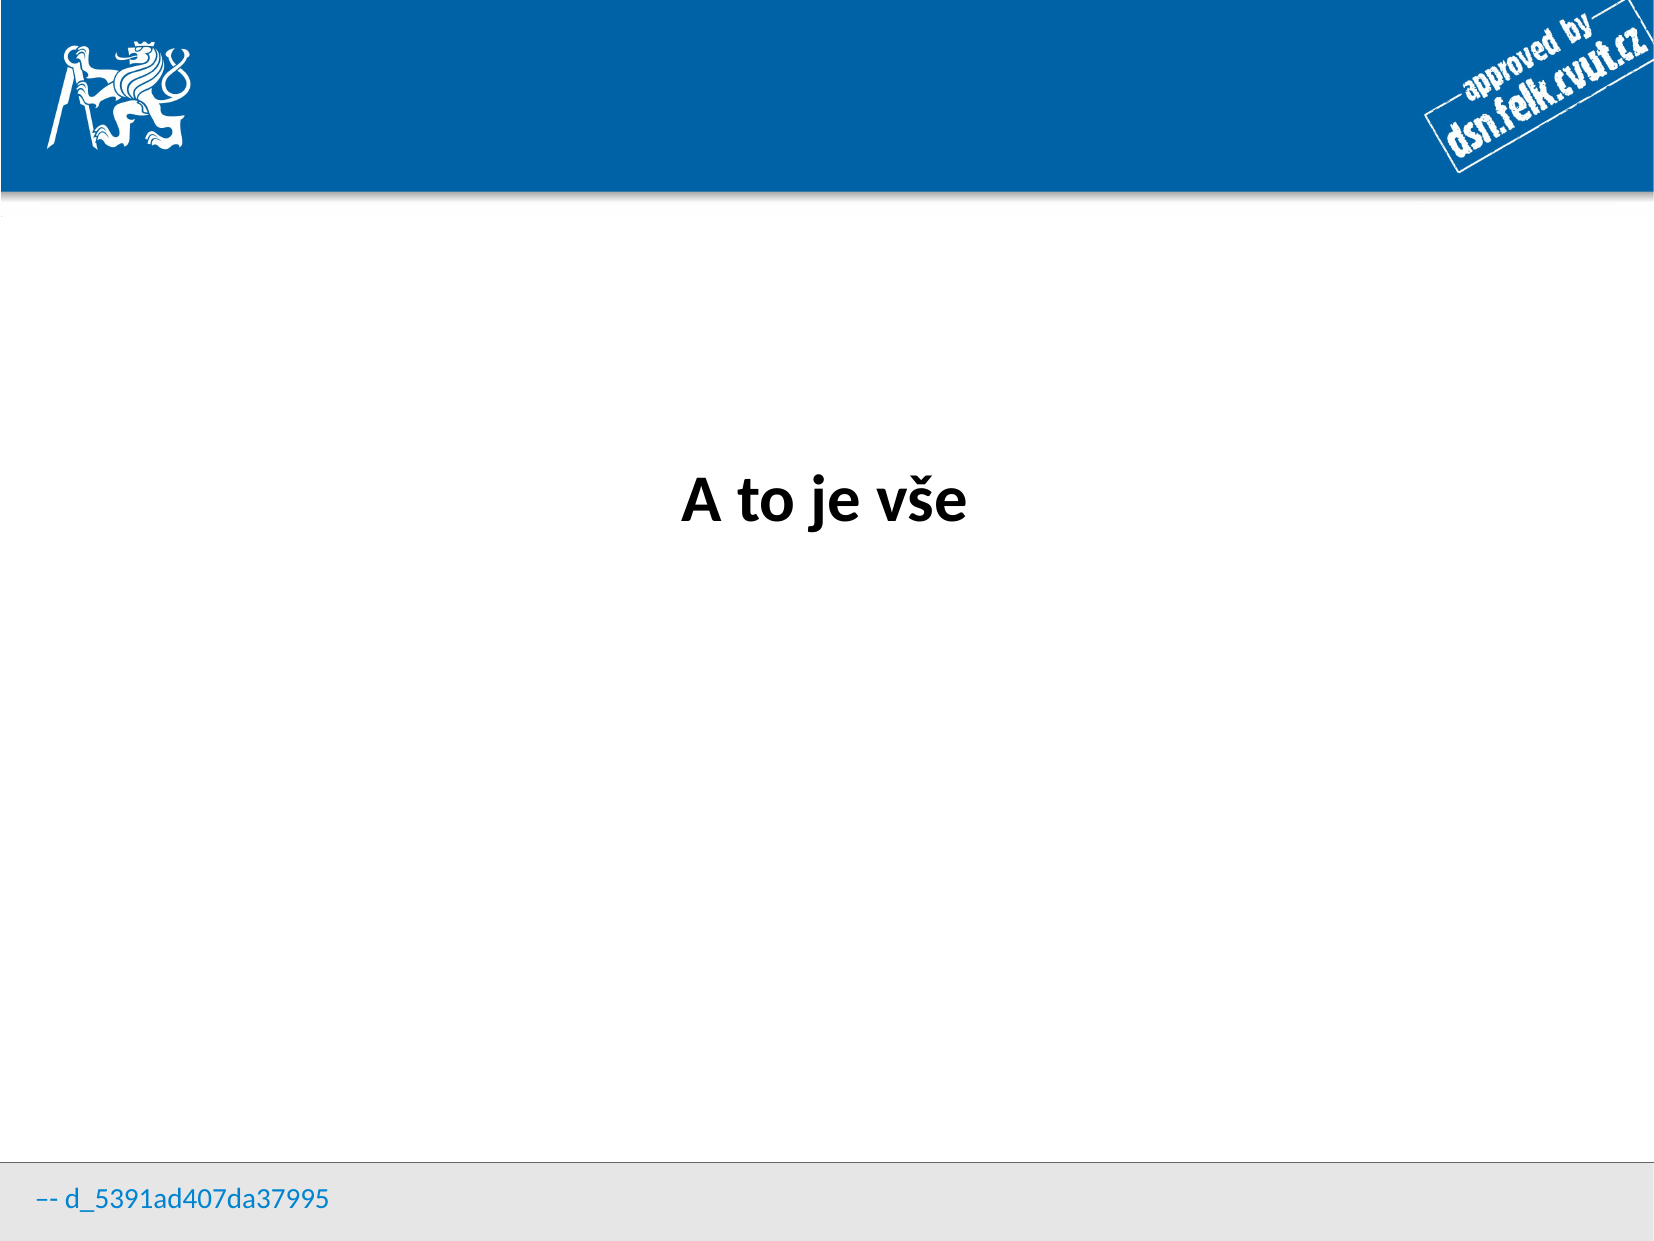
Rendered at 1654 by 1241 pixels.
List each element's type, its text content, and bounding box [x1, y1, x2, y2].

picture [1426, 0, 1654, 217]
subtitle A to je vše [225, 0, 1426, 1010]
picture [1, 0, 225, 217]
